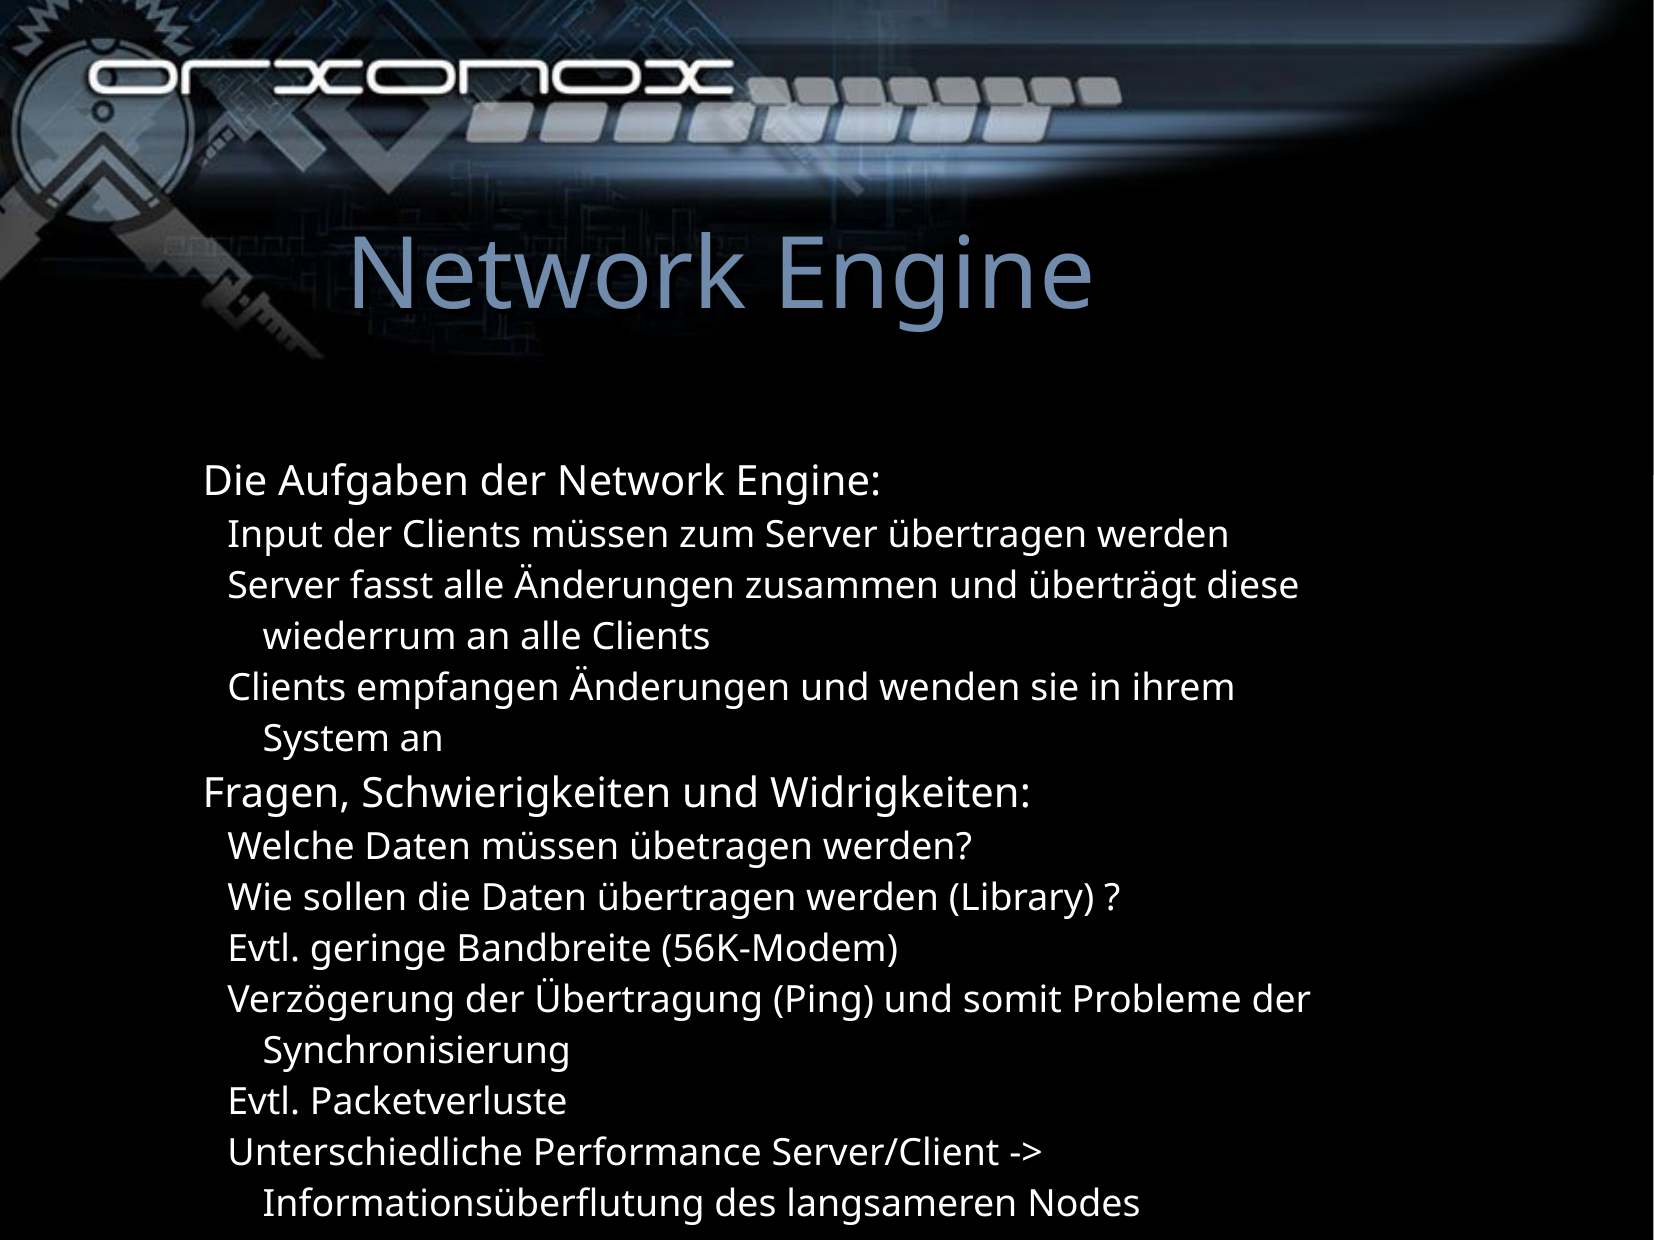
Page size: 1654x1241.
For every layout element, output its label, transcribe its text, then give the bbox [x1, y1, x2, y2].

text_box Network Engine [330, 194, 1306, 322]
text_box Die Aufgaben der Network Engine: Input der Clients müssen zum Server übertragen werden Server fasst alle Änderungen zusammen und überträgt diese wiederrum an alle Clients Clients empfangen Änderungen und wenden sie in ihrem System an Fragen, Schwierigkeiten und Widrigkeiten: Welche Daten müssen übetragen werden? Wie sollen die Daten übertragen werden (Library) ? Evtl. geringe Bandbreite (56K-Modem) Verzögerung der Übertragung (Ping) und somit Probleme der Synchronisierung Evtl. Packetverluste Unterschiedliche Performance Server/Client -> Informationsüberflutung des langsameren Nodes [177, 442, 1329, 1174]
picture [0, 0, 1654, 475]
